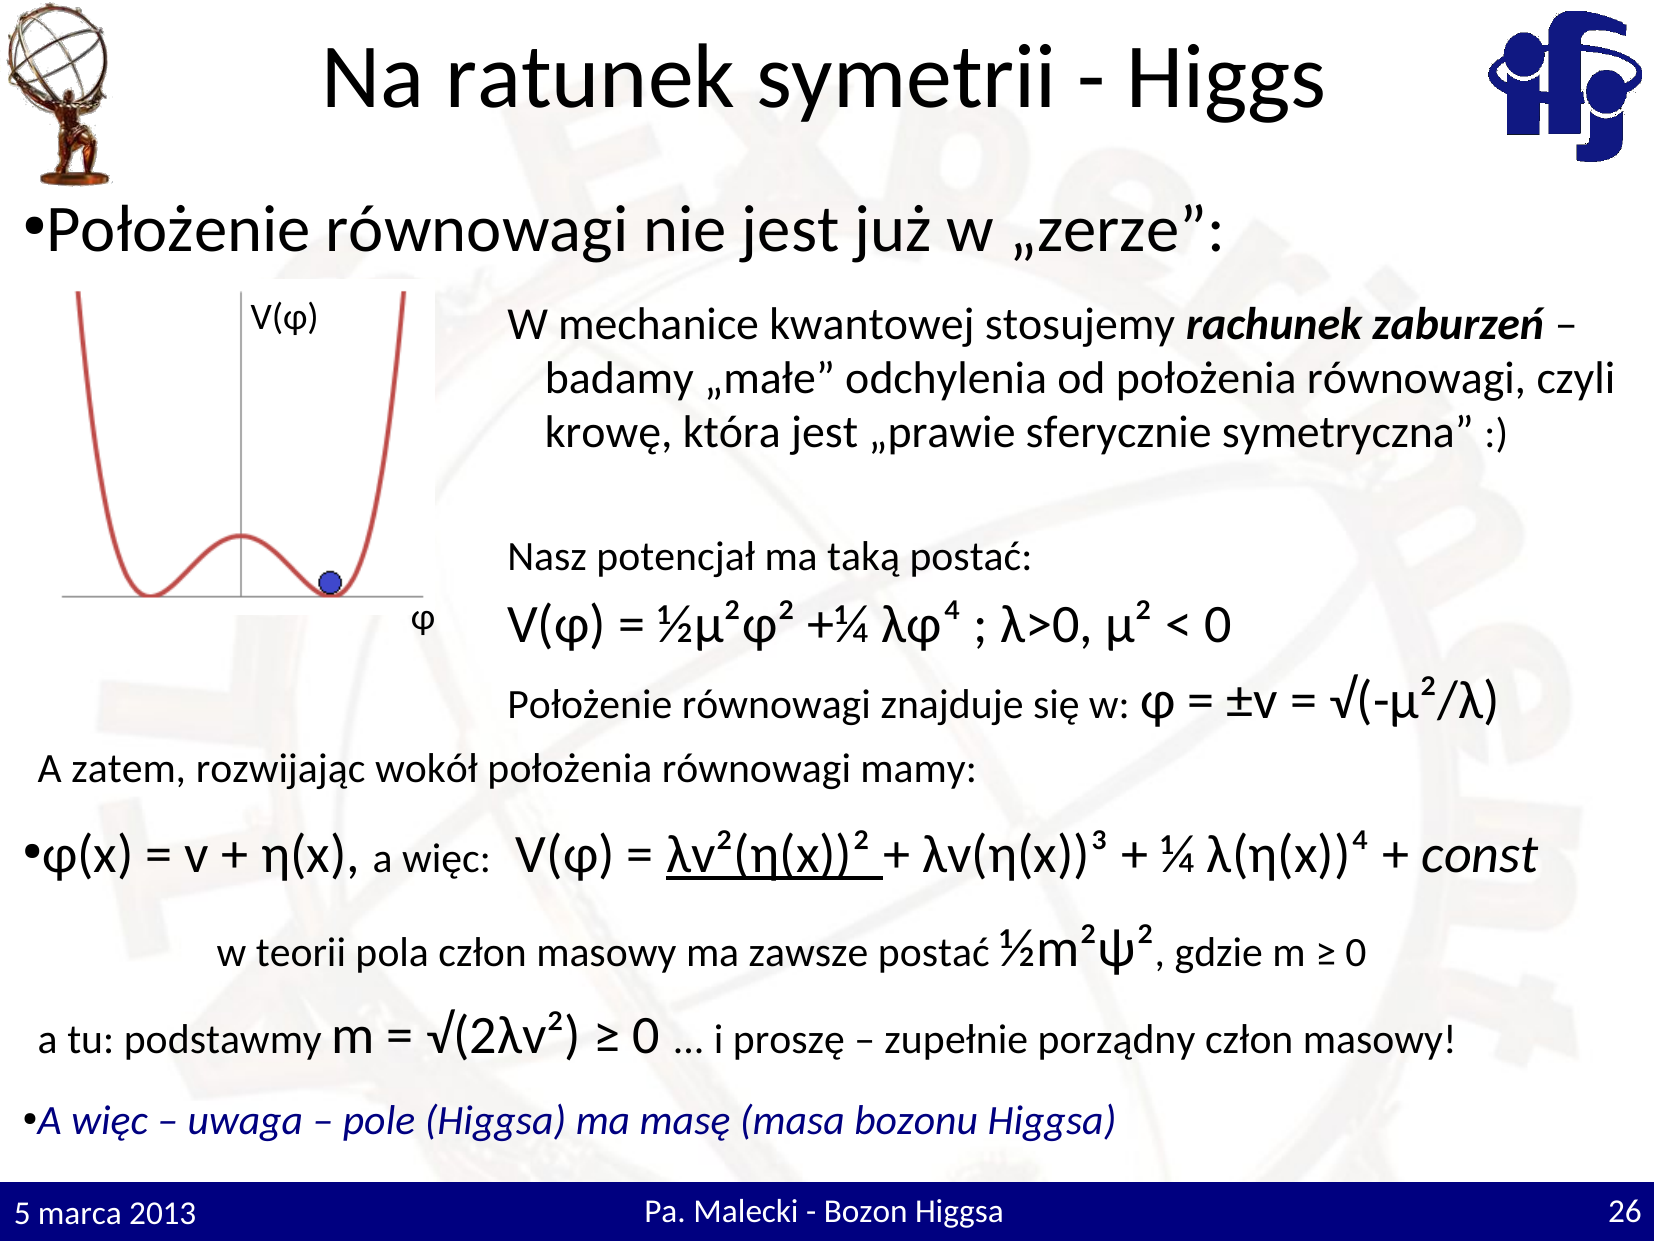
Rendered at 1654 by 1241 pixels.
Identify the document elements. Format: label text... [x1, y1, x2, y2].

picture [60, 279, 436, 616]
picture [0, 0, 1654, 1182]
text_box V(φ) [235, 288, 334, 346]
title Na ratunek symetrii - Higgs [75, 0, 1575, 150]
text_box φ [396, 588, 451, 646]
list Położenie równowagi nie jest już w „zerze”: W mechanice kwantowej stosujemy rachunek zaburzeń – badamy „małe” odchylenia od położenia równowagi, czyli krowę, która jest „prawie sferycznie symetryczna” :) Nasz potencjał ma taką postać: V(φ) = ½μ²φ² +¼ λφ⁴ ; λ>0, μ² < 0 Położenie równowagi znajduje się w: φ = ±v = √(-μ²/λ) A zatem, rozwijając wokół położenia równowagi mamy: φ(x) = v + η(x), a więc: V(φ) = λv²(η(x))² + λv(η(x))³ + ¼ λ(η(x))⁴ + const w teorii pola człon masowy ma zawsze postać ½m²ψ², gdzie m ≥ 0 a tu: podstawmy m = √(2λv²) ≥ 0 ... i proszę – zupełnie porządny człon masowy! A więc – uwaga – pole (Higgsa) ma masę (masa bozonu Higgsa) [19, 187, 1636, 1186]
